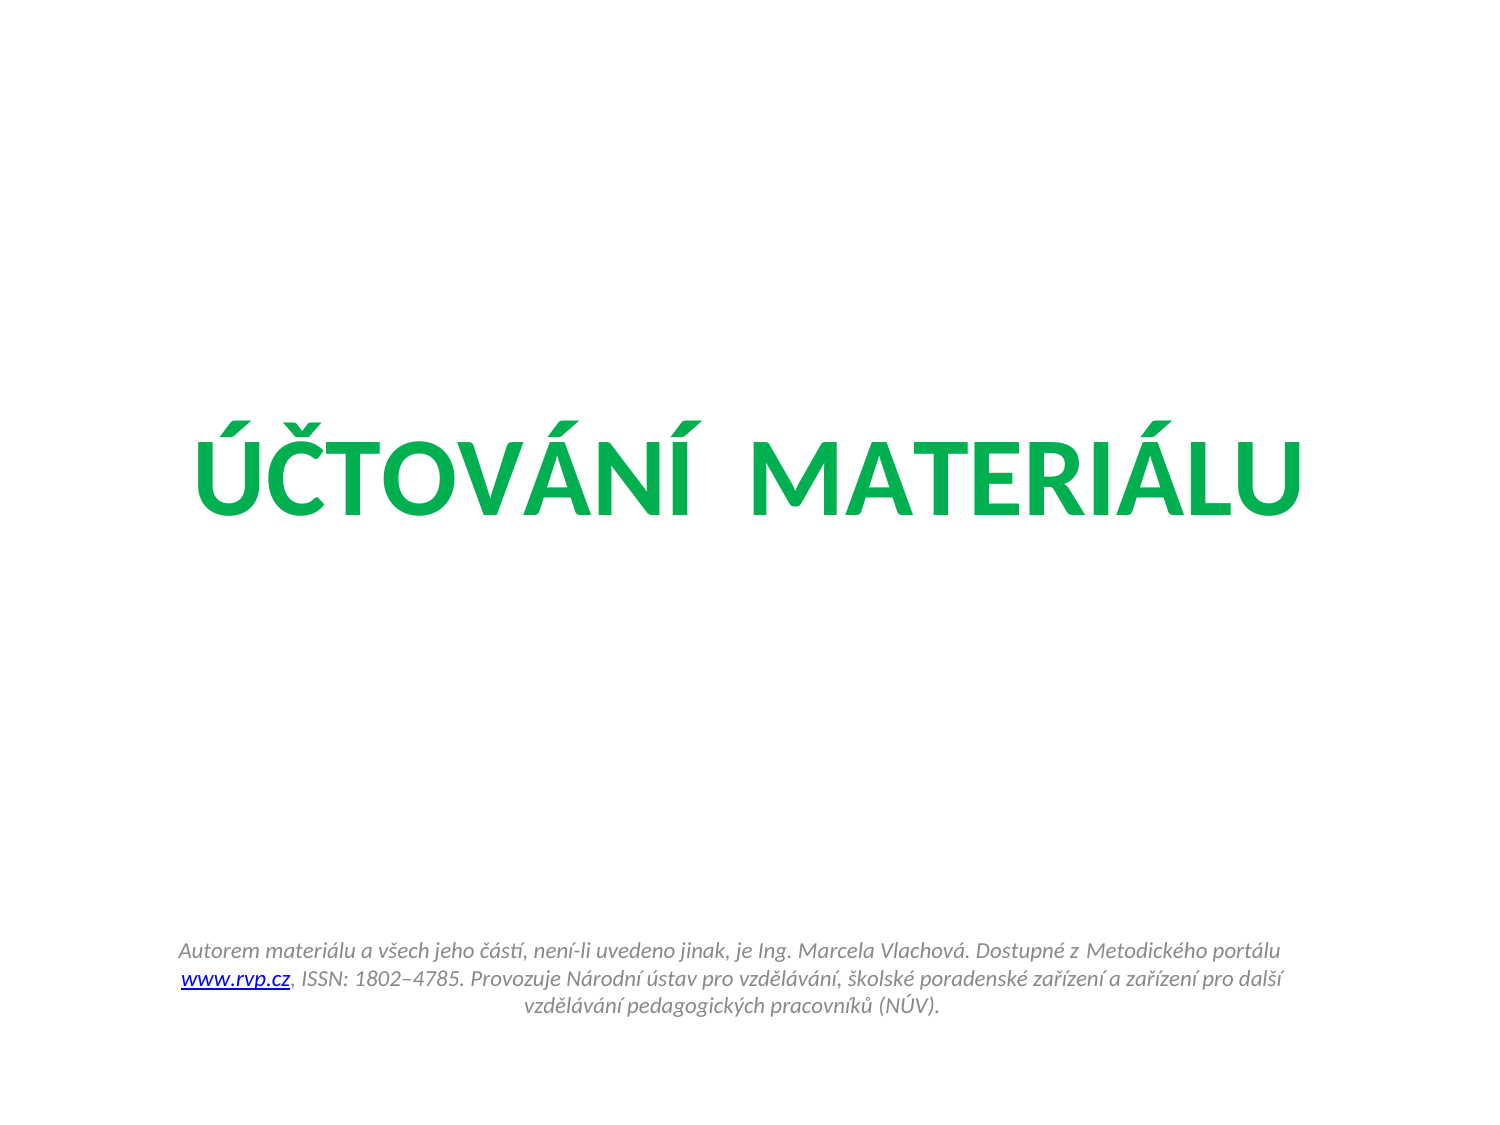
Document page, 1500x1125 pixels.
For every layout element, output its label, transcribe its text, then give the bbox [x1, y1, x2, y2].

text_box Autorem materiálu a všech jeho částí, není-li uvedeno jinak, je Ing. Marcela Vlachová. Dostupné z Metodického portálu www.rvp.cz, ISSN: 1802–4785. Provozuje Národní ústav pro vzdělávání, školské poradenské zařízení a zařízení pro další vzdělávání pedagogických pracovníků (NÚV). [147, 928, 1318, 1091]
title ÚČTOVÁNÍ MATERIÁLU [112, 349, 1388, 591]
